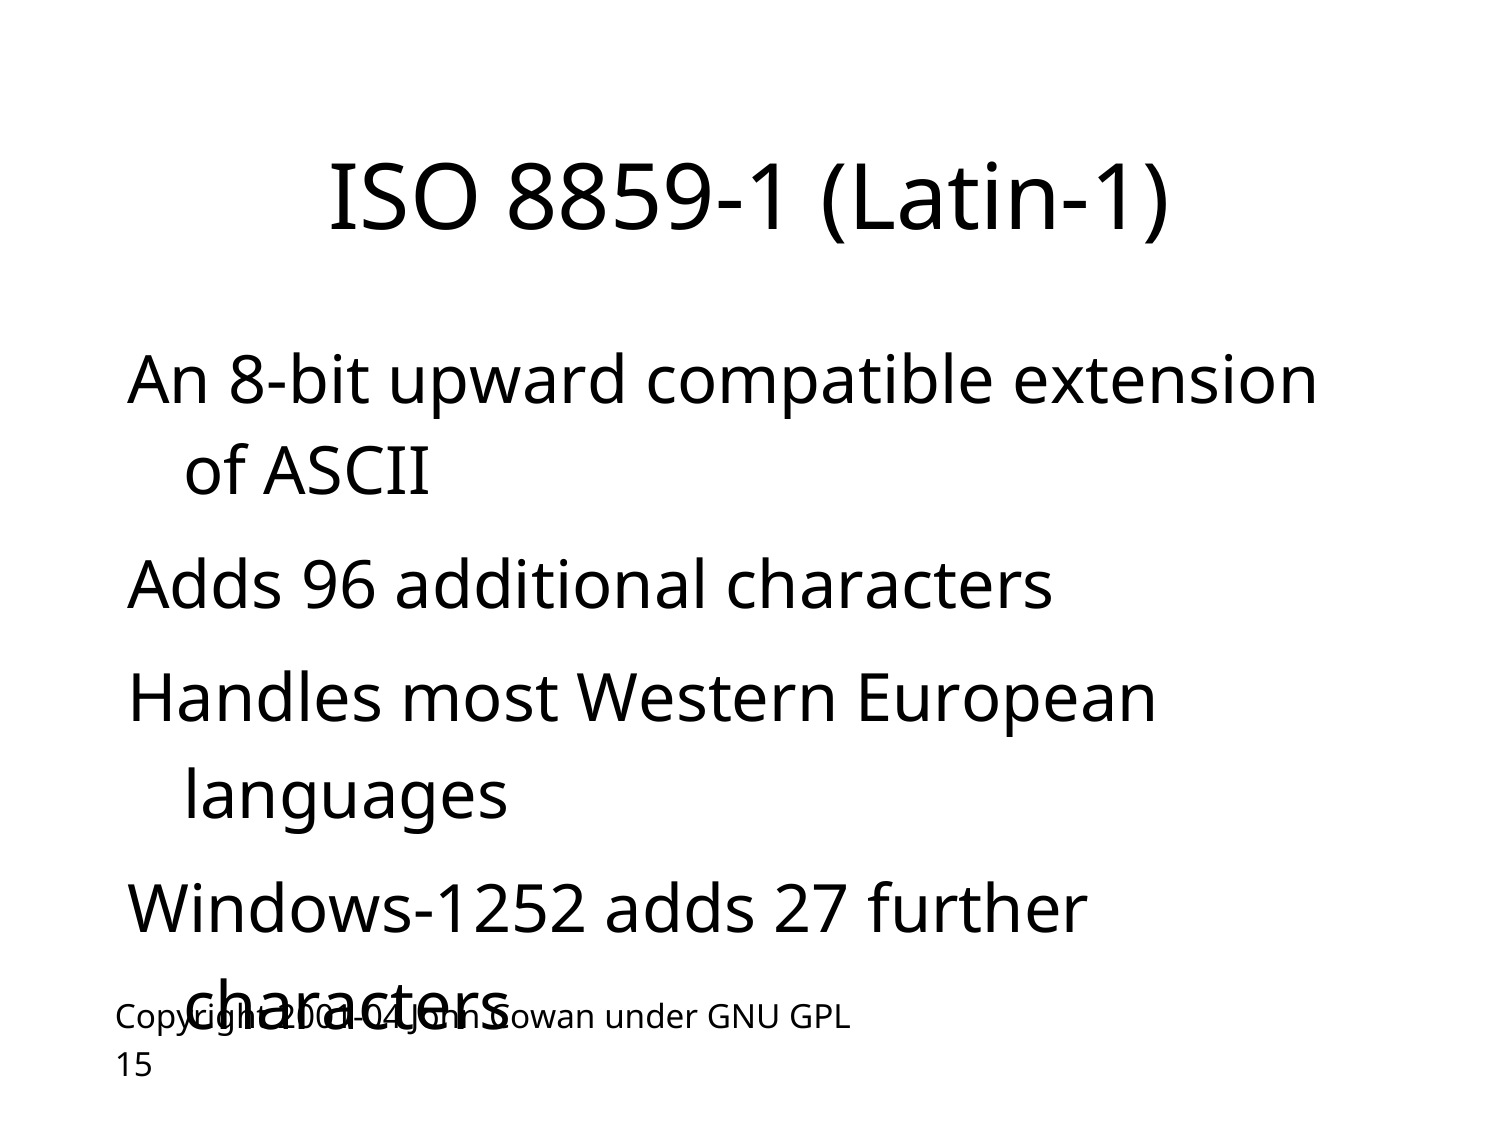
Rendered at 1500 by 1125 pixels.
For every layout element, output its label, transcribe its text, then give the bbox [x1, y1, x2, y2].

list An 8-bit upward compatible extension of ASCII Adds 96 additional characters Handles most Western European languages Windows-1252 adds 27 further characters [112, 324, 1388, 1000]
title ISO 8859-1 (Latin-1) [112, 99, 1388, 288]
